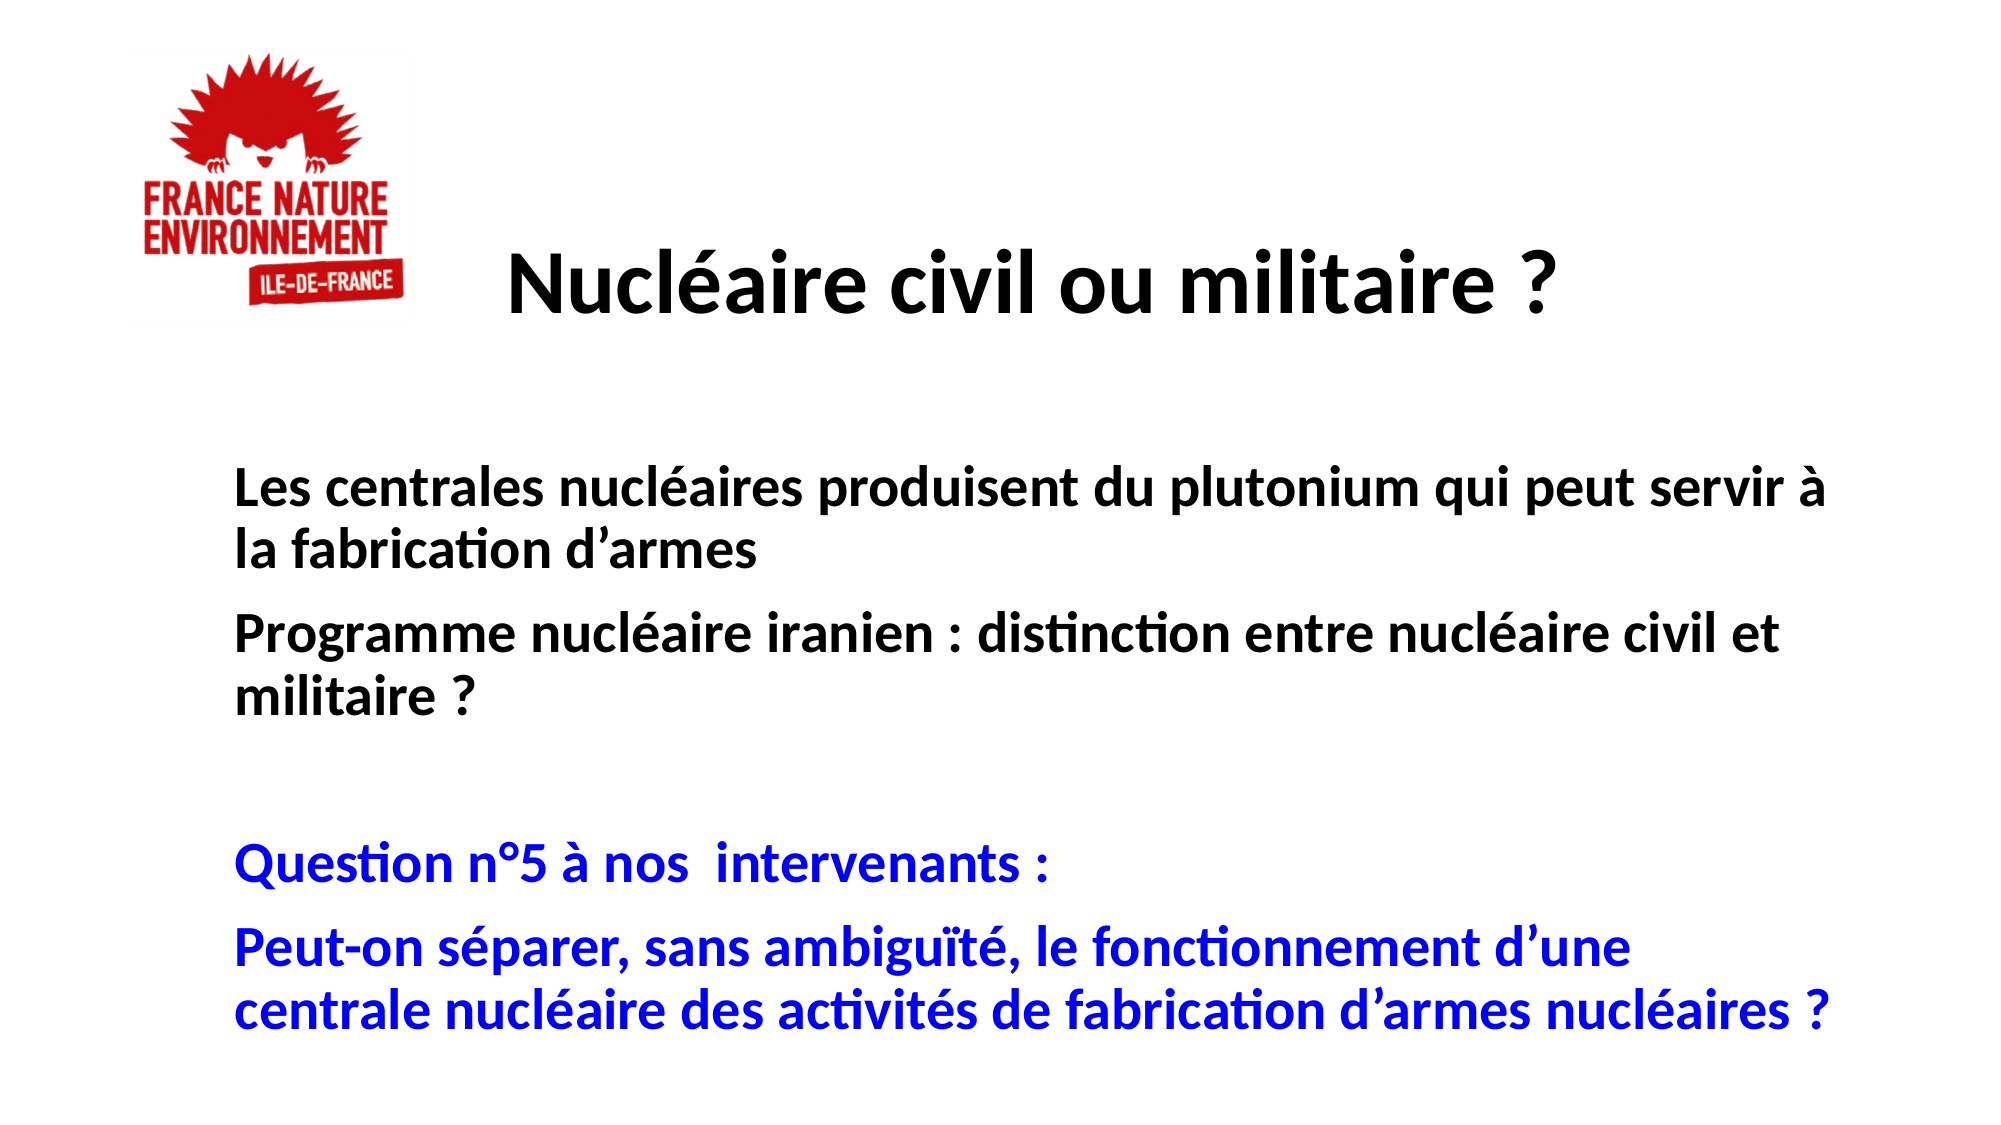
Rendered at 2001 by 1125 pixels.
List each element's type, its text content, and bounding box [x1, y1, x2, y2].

picture [127, 50, 409, 325]
text_box Nucléaire civil ou militaire ? Les centrales nucléaires produisent du plutonium qui peut servir à la fabrication d’armes Programme nucléaire iranien : distinction entre nucléaire civil et militaire ? Question n°5 à nos intervenants : Peut-on séparer, sans ambiguïté, le fonctionnement d’une centrale nucléaire des activités de fabrication d’armes nucléaires ? [219, 226, 1857, 1075]
